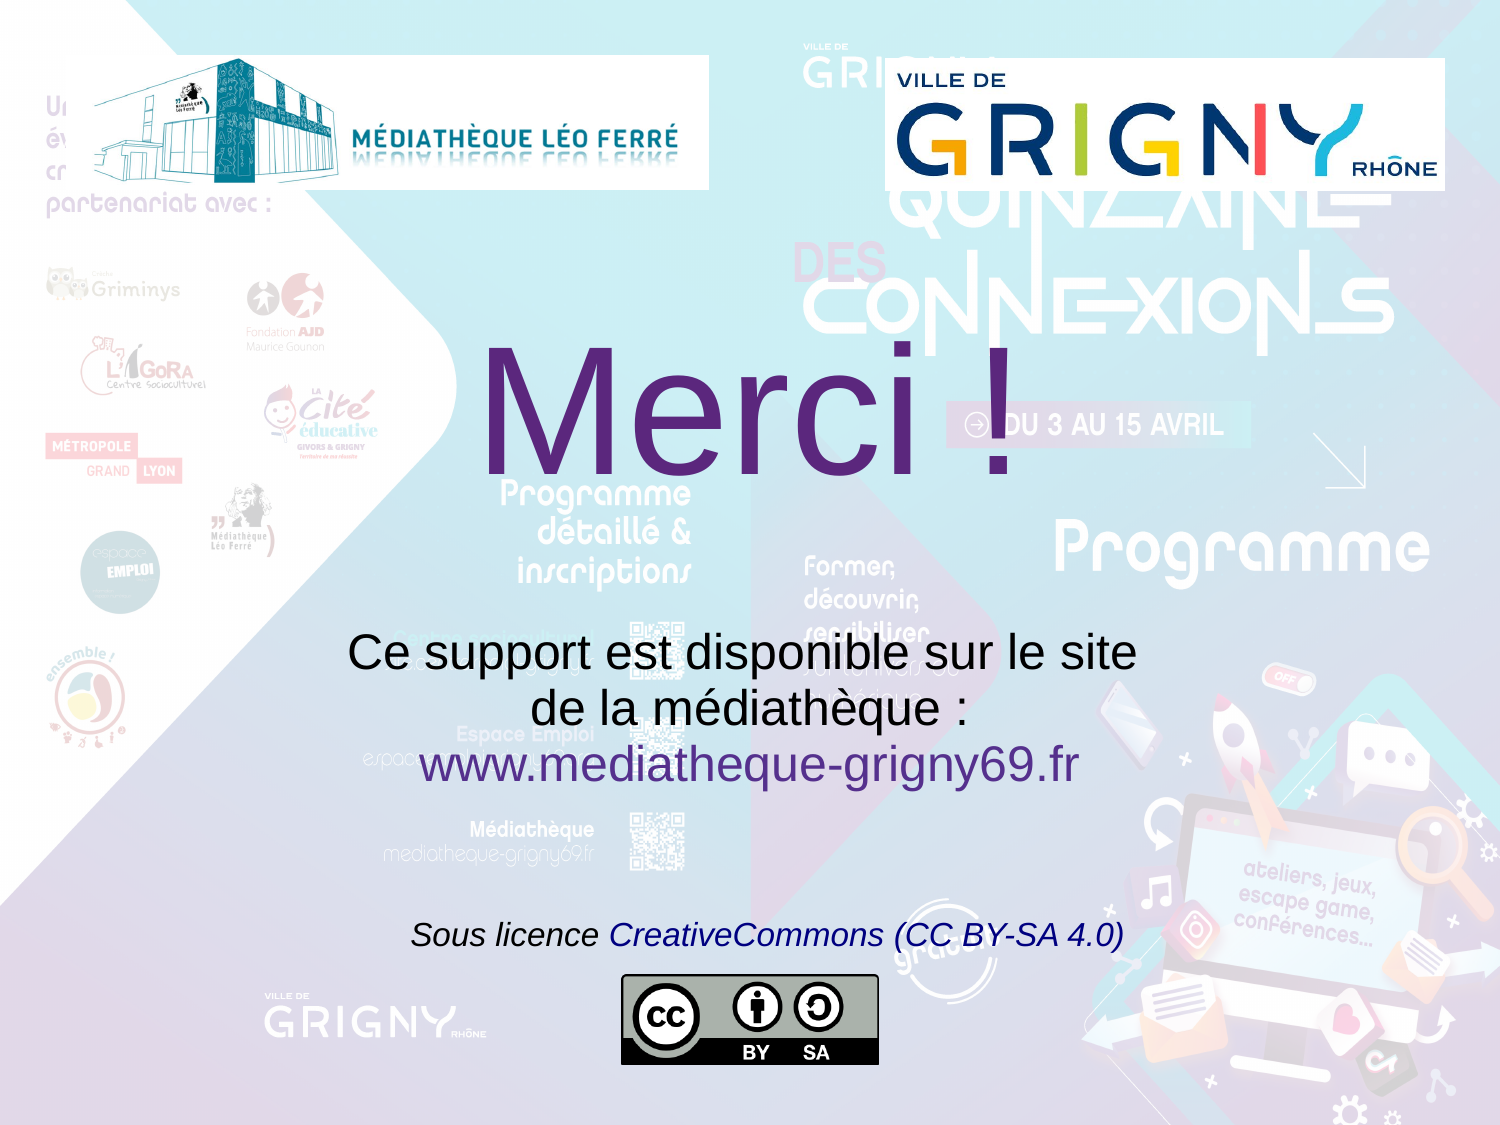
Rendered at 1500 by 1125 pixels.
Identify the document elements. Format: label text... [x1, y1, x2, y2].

text_box Sous licence CreativeCommons (CC BY-SA 4.0) [147, 909, 1388, 1009]
picture [885, 58, 1445, 191]
picture [621, 974, 879, 1065]
text_box Merci ! Ce support est disponible sur le site de la médiathèque : www.mediatheque-grigny69.fr [75, 44, 1425, 916]
picture [66, 55, 709, 190]
